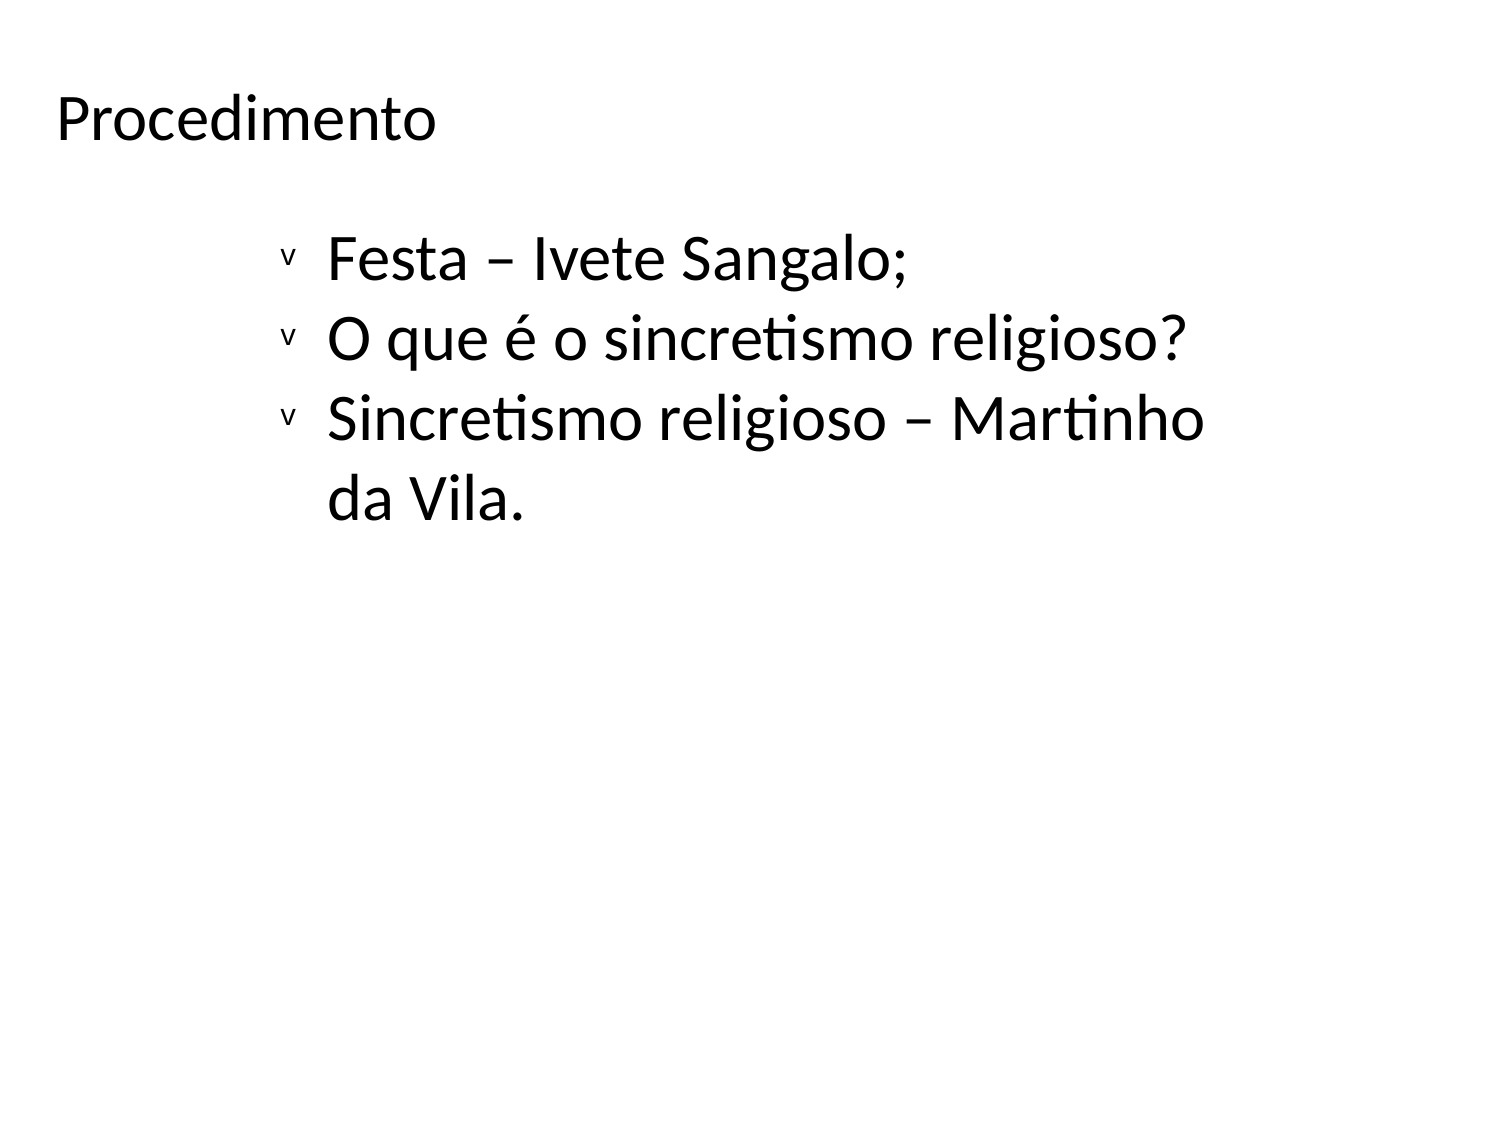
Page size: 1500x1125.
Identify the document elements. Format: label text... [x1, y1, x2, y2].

text_box Procedimento [41, 66, 491, 162]
text_box Festa – Ivete Sangalo; O que é o sincretismo religioso? Sincretismo religioso – Martinho da Vila. [265, 206, 1270, 542]
